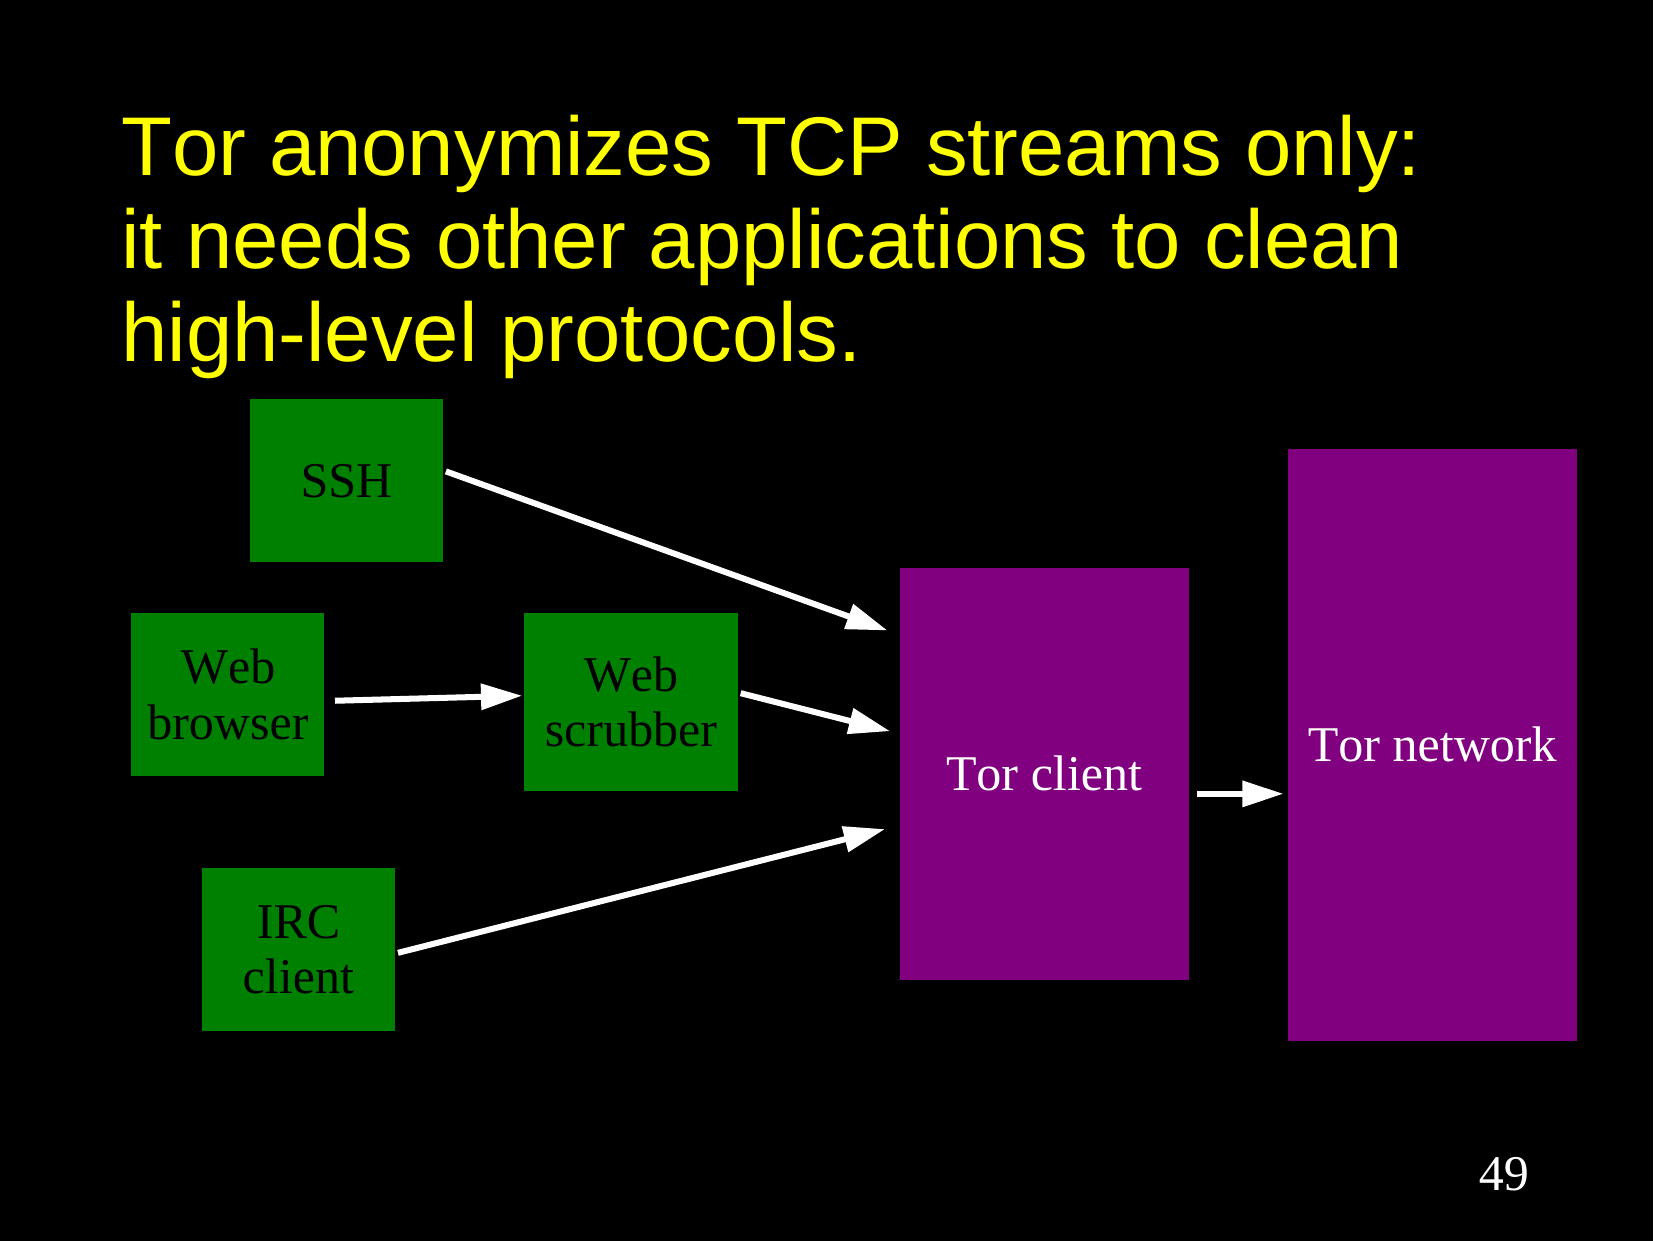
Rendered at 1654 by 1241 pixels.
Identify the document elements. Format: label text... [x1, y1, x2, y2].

text_box [128, 330, 1497, 1135]
text_box Tor client [899, 567, 1190, 981]
text_box SSH [249, 398, 444, 563]
text_box Web scrubber [523, 612, 739, 792]
text_box IRC client [201, 867, 396, 1032]
text_box Web browser [130, 612, 325, 777]
text_box Tor network [1287, 448, 1578, 1042]
title Tor anonymizes TCP streams only: it needs other applications to clean high-level protocols. [121, 17, 1534, 462]
